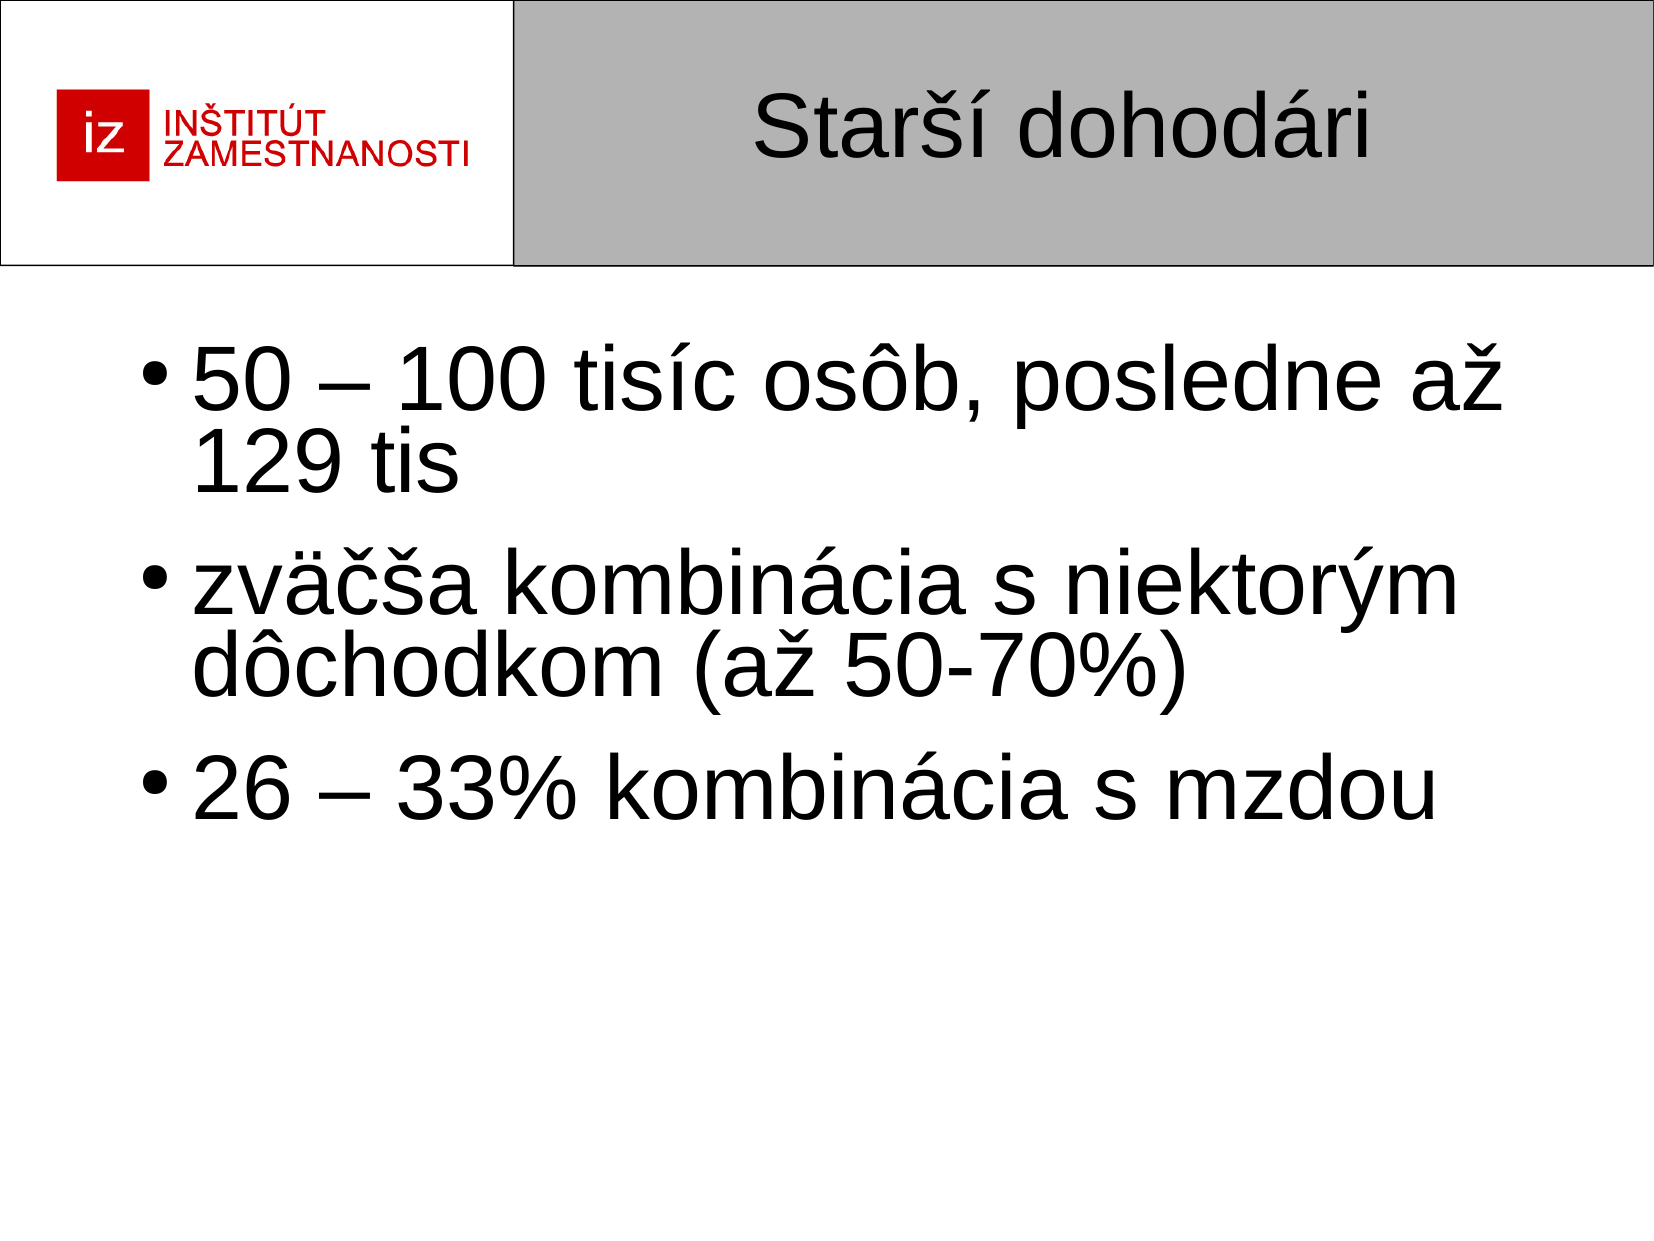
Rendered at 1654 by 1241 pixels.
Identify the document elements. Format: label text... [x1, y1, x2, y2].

title Starší dohodári [561, 29, 1565, 237]
picture [5, 8, 512, 257]
list 50 – 100 tisíc osôb, posledne až 129 tis zväčša kombinácia s niektorým dôchodkom (až 50-70%) 26 – 33% kombinácia s mzdou [121, 344, 1533, 1126]
